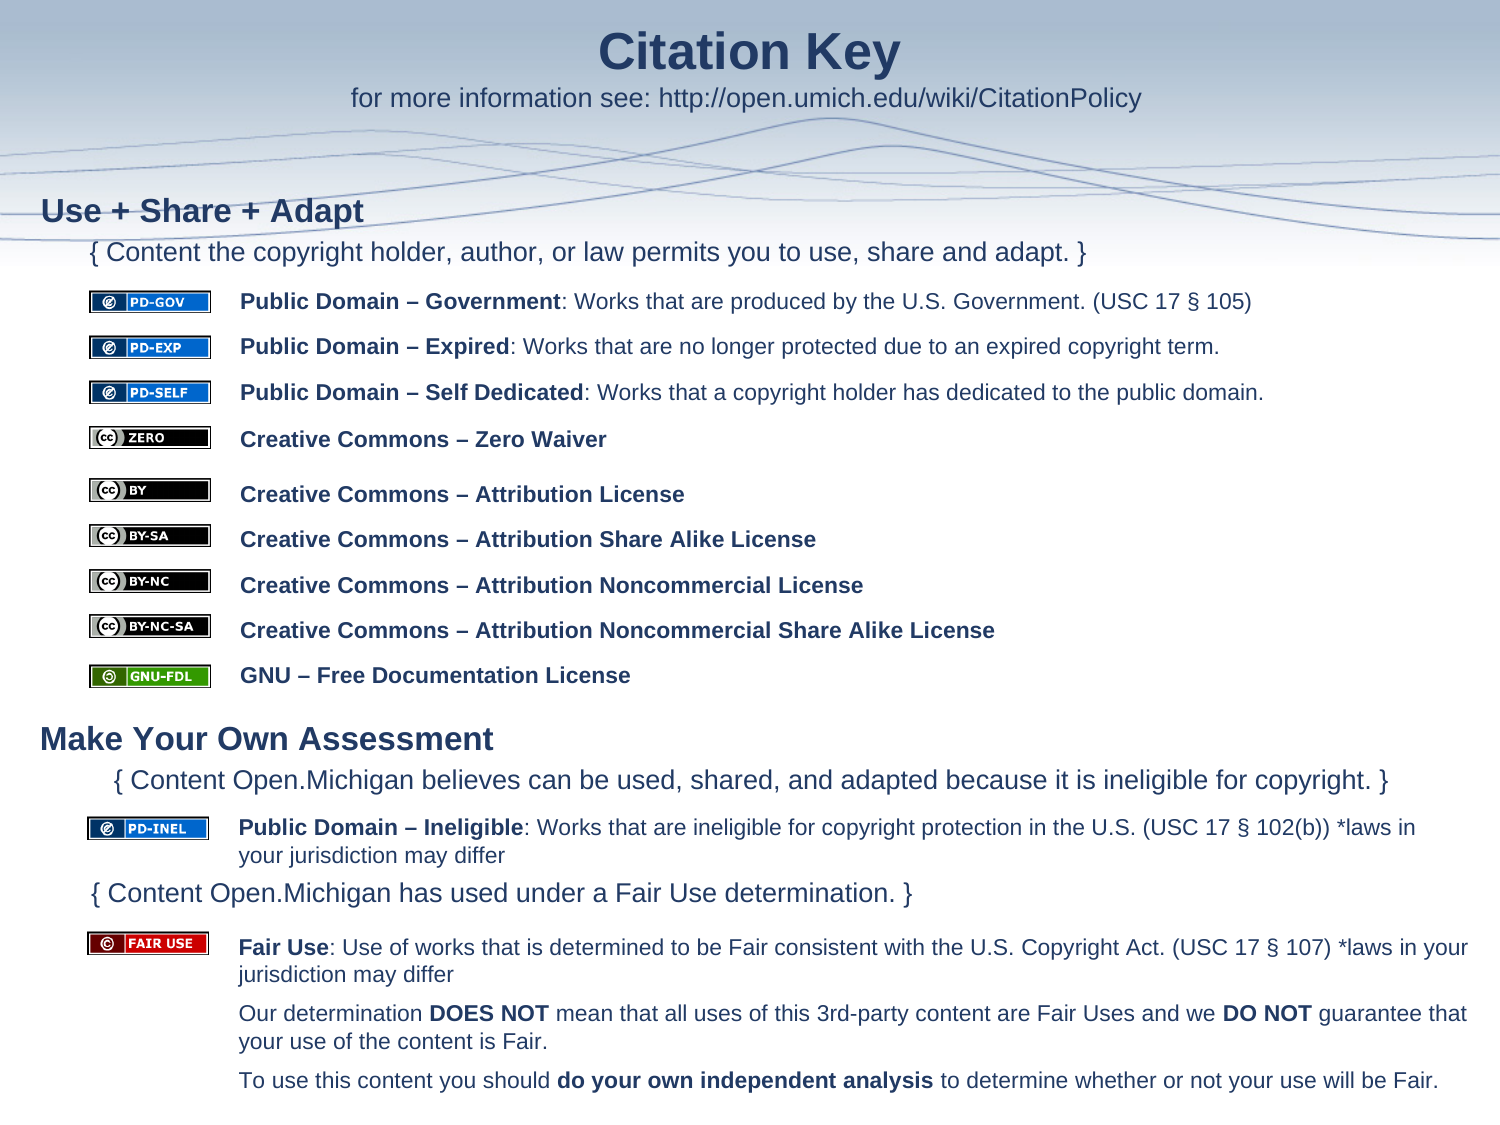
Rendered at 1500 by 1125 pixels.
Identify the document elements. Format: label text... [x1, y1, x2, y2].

text_box Public Domain – Ineligible: Works that are ineligible for copyright protection in the U.S. (USC 17 § 102(b)) *laws in your jurisdiction may differ [223, 805, 1442, 876]
picture [89, 290, 211, 313]
picture [89, 380, 211, 404]
text_box Make Your Own Assessment [25, 709, 510, 805]
picture [0, 0, 1500, 266]
text_box { Content Open.Michigan believes can be used, shared, and adapted because it is ineligible for copyright. } [99, 755, 1403, 804]
picture [89, 335, 211, 359]
text_box { Content Open.Michigan has used under a Fair Use determination. } [76, 868, 1347, 917]
text_box Public Domain – Government: Works that are produced by the U.S. Government. (USC 17 § 105) [225, 278, 1325, 322]
picture [89, 664, 211, 688]
picture [89, 478, 211, 502]
text_box Citation Key for more information see: http://open.umich.edu/wiki/CitationPolicy [74, 11, 1425, 121]
text_box { Content the copyright holder, author, or law permits you to use, share and adapt. } [74, 226, 1101, 275]
text_box Fair Use: Use of works that is determined to be Fair consistent with the U.S. Copyright Act. (USC 17 § 107) *laws in your jurisdiction may differ Our determination DOES NOT mean that all uses of this 3rd-party content are Fair Uses and we DO NOT guarantee that your use of the content is Fair. To use this content you should do your own independent analysis to determine whether or not your use will be Fair. [223, 924, 1500, 1101]
picture [87, 931, 209, 955]
text_box Public Domain – Expired: Works that are no longer protected due to an expired copyright term. [225, 324, 1258, 368]
picture [89, 524, 211, 547]
picture [89, 614, 211, 638]
picture [89, 426, 211, 450]
text_box Creative Commons – Zero Waiver [225, 416, 1190, 460]
picture [87, 816, 209, 840]
text_box Creative Commons – Attribution Noncommercial License [225, 562, 1430, 606]
text_box GNU – Free Documentation License [225, 653, 1190, 697]
text_box Use + Share + Adapt [26, 181, 380, 277]
text_box Creative Commons – Attribution Share Alike License [225, 517, 1337, 561]
text_box Creative Commons – Attribution Noncommercial Share Alike License [225, 607, 1500, 651]
picture [89, 569, 211, 593]
text_box Public Domain – Self Dedicated: Works that a copyright holder has dedicated to the public domain. [225, 369, 1329, 413]
text_box Creative Commons – Attribution License [225, 471, 1190, 515]
